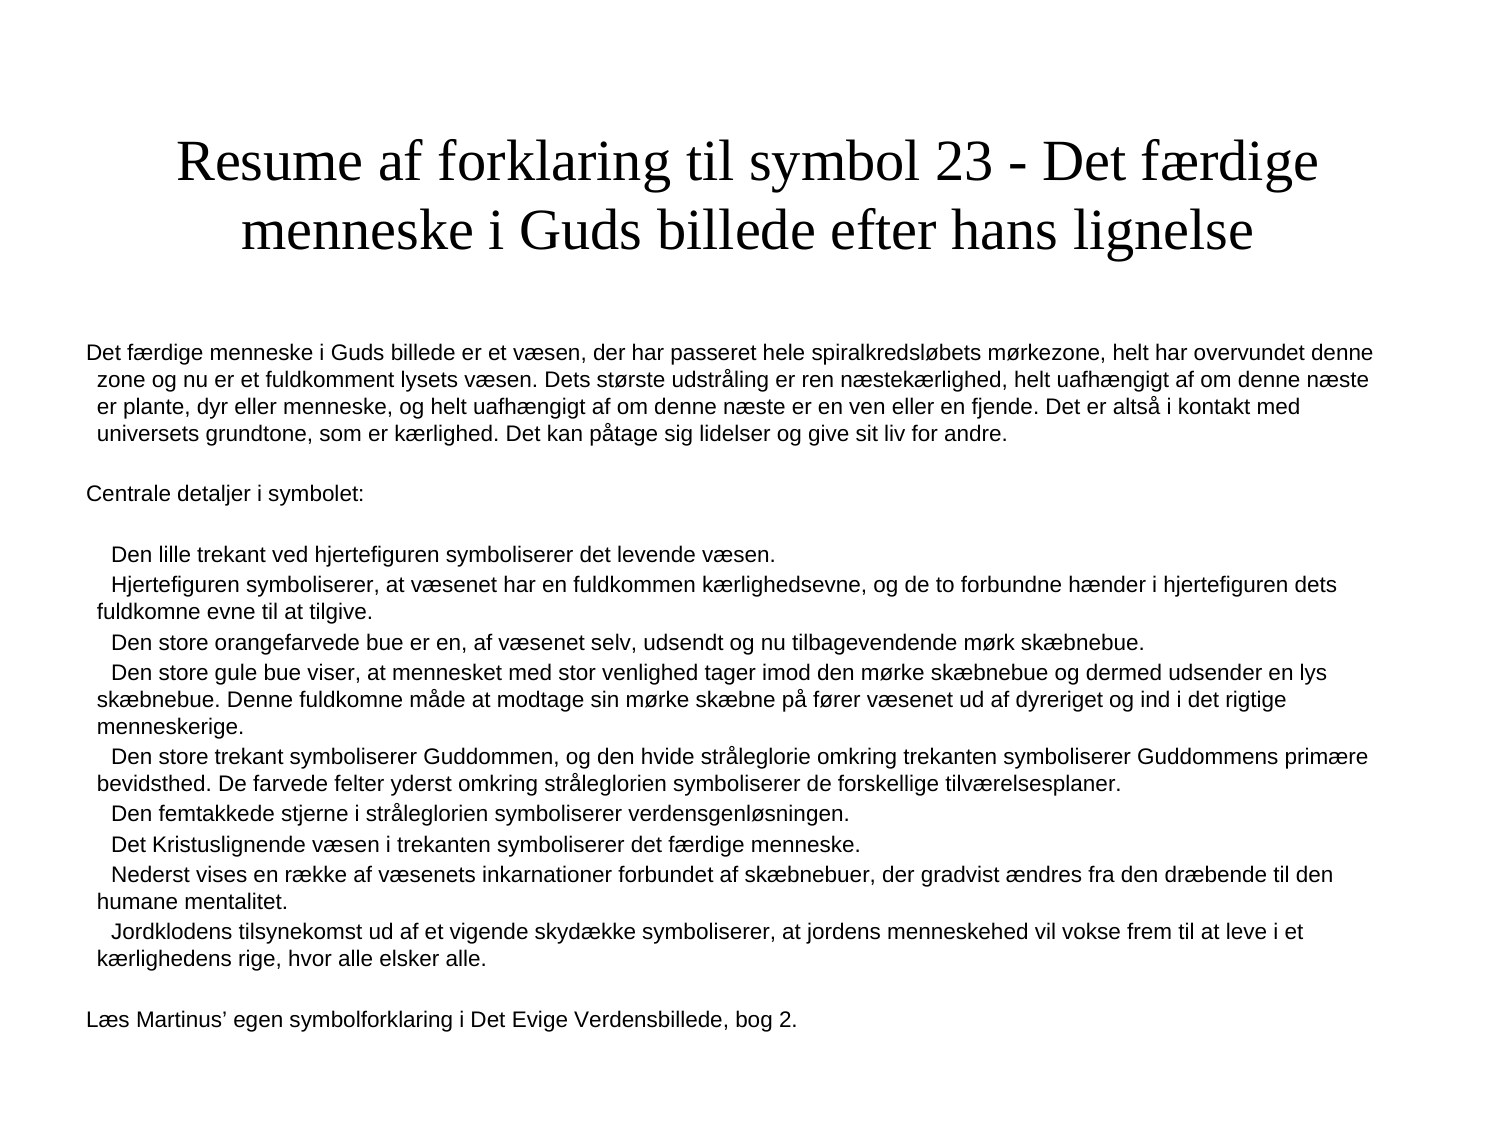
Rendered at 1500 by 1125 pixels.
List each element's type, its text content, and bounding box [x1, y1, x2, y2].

title Resume af forklaring til symbol 23 - Det færdige menneske i Guds billede efter hans lignelse [112, 99, 1384, 284]
list Det færdige menneske i Guds billede er et væsen, der har passeret hele spiralkredsløbets mørkezone, helt har overvundet denne zone og nu er et fuldkomment lysets væsen. Dets største udstråling er ren næstekærlighed, helt uafhængigt af om denne næste er plante, dyr eller menneske, og helt uafhængigt af om denne næste er en ven eller en fjende. Det er altså i kontakt med universets grundtone, som er kærlighed. Det kan påtage sig lidelser og give sit liv for andre. Centrale detaljer i symbolet: Den lille trekant ved hjertefiguren symboliserer det levende væsen. Hjertefiguren symboliserer, at væsenet har en fuldkommen kærlighedsevne, og de to forbundne hænder i hjertefiguren dets fuldkomne evne til at tilgive. Den store orangefarvede bue er en, af væsenet selv, udsendt og nu tilbagevendende mørk skæbnebue. Den store gule bue viser, at mennesket med stor venlighed tager imod den mørke skæbnebue og dermed udsender en lys skæbnebue. Denne fuldkomne måde at modtage sin mørke skæbne på fører væsenet ud af dyreriget og ind i det rigtige menneskerige. Den store trekant symboliserer Guddommen, og den hvide stråleglorie omkring trekanten symboliserer Guddommens primære bevidsthed. De farvede felter yderst omkring stråleglorien symboliserer de forskellige tilværelsesplaner. Den femtakkede stjerne i stråleglorien symboliserer verdensgenløsningen. Det Kristuslignende væsen i trekanten symboliserer det færdige menneske. Nederst vises en række af væsenets inkarnationer forbundet af skæbnebuer, der gradvist ændres fra den dræbende til den humane mentalitet. Jordklodens tilsynekomst ud af et vigende skydække symboliserer, at jordens menneskehed vil vokse frem til at leve i et kærlighedens rige, hvor alle elsker alle. Læs Martinus’ egen symbolforklaring i Det Evige Verdensbillede, bog 2. [70, 285, 1394, 1040]
